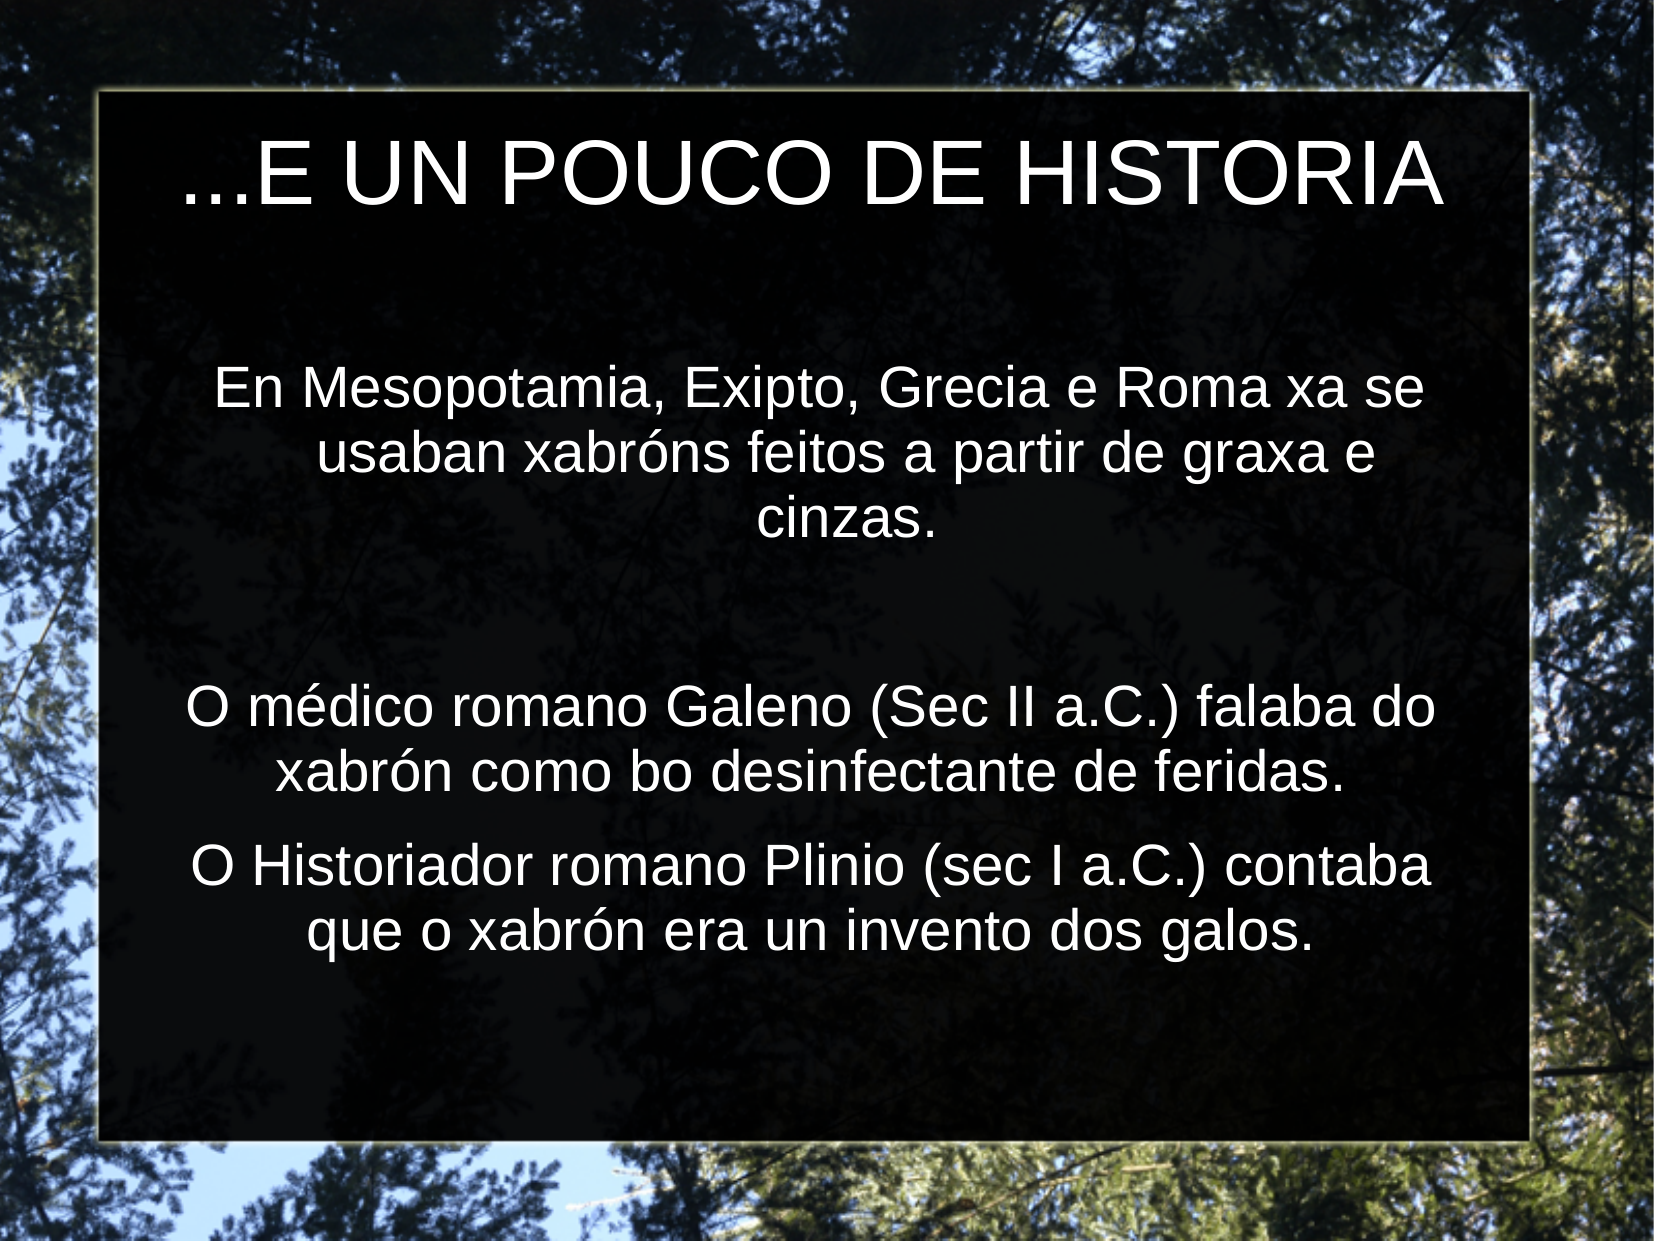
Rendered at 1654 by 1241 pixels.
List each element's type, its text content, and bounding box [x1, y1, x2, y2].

picture [0, 0, 1654, 1241]
list En Mesopotamia, Exipto, Grecia e Roma xa se usaban xabróns feitos a partir de graxa e cinzas. O médico romano Galeno (Sec II a.C.) falaba do xabrón como bo desinfectante de feridas. O Historiador romano Plinio (sec I a.C.) contaba que o xabrón era un invento dos galos. [147, 354, 1477, 1123]
title ...E UN POUCO DE HISTORIA [88, 88, 1536, 257]
